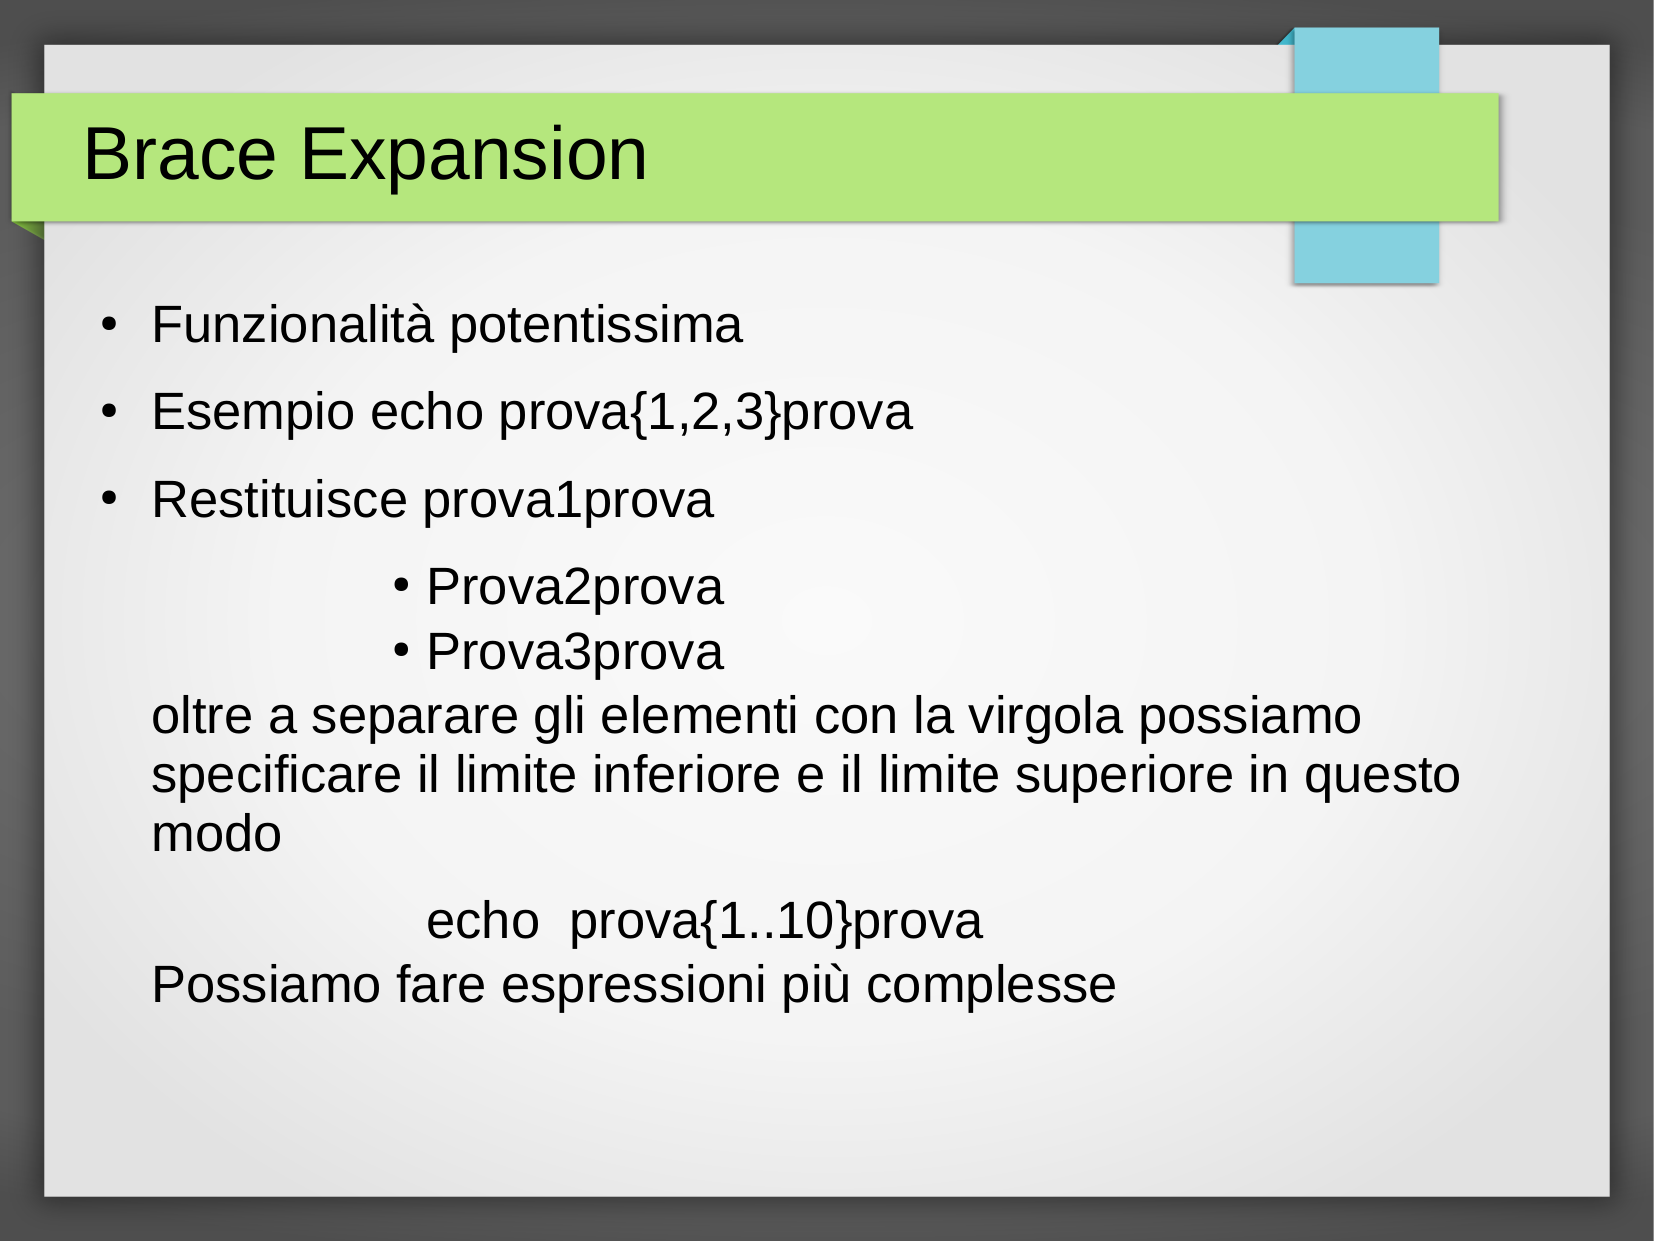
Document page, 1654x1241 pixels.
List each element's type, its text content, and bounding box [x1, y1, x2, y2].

list Funzionalità potentissima Esempio echo prova{1,2,3}prova Restituisce prova1prova Prova2prova Prova3prova oltre a separare gli elementi con la virgola possiamo specificare il limite inferiore e il limite superiore in questo modo echo prova{1..10}prova Possiamo fare espressioni più complesse [82, 295, 1571, 1015]
picture [0, 0, 1654, 1241]
title Brace Expansion [82, 94, 1264, 213]
